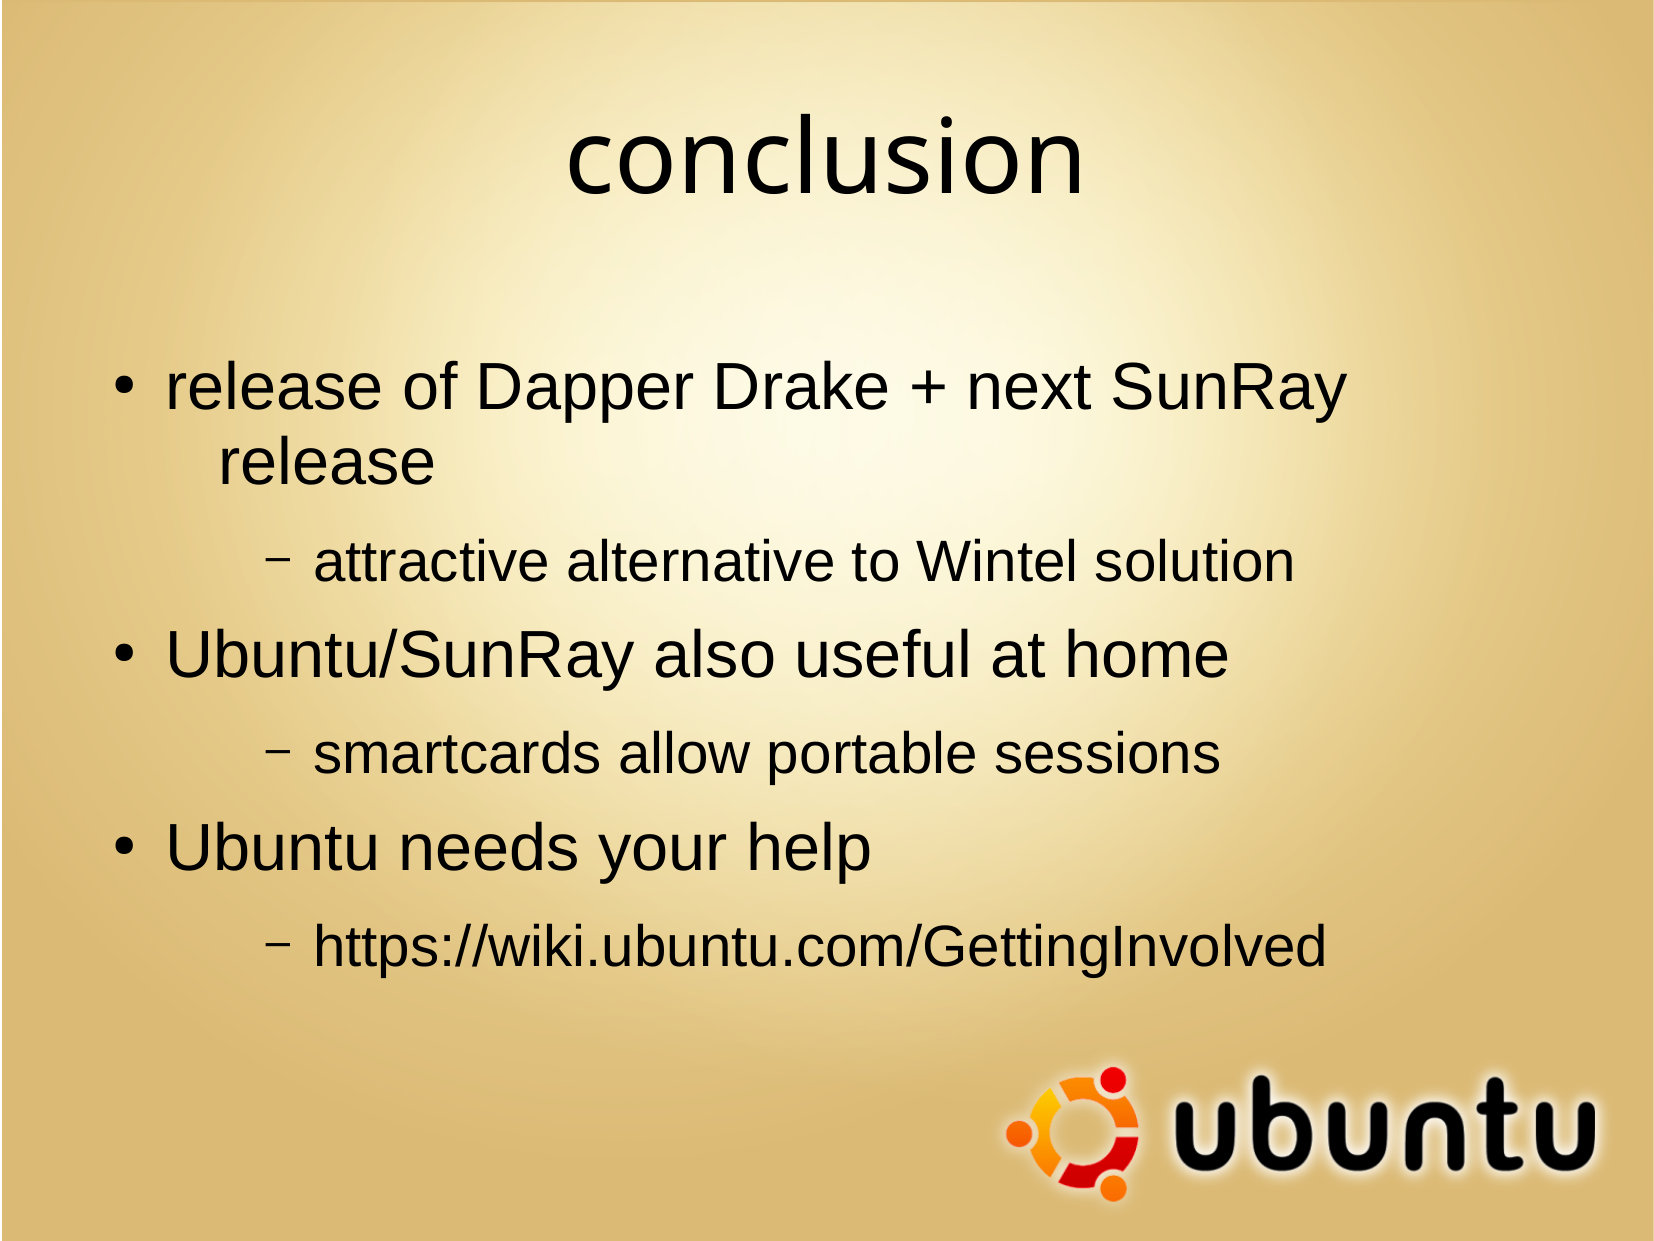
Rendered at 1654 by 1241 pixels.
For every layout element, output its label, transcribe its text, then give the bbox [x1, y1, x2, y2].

list release of Dapper Drake + next SunRay release attractive alternative to Wintel solution Ubuntu/SunRay also useful at home smartcards allow portable sessions Ubuntu needs your help https://wiki.ubuntu.com/GettingInvolved [76, 349, 1565, 1063]
picture [2, 0, 1654, 1241]
title conclusion [82, 49, 1571, 257]
